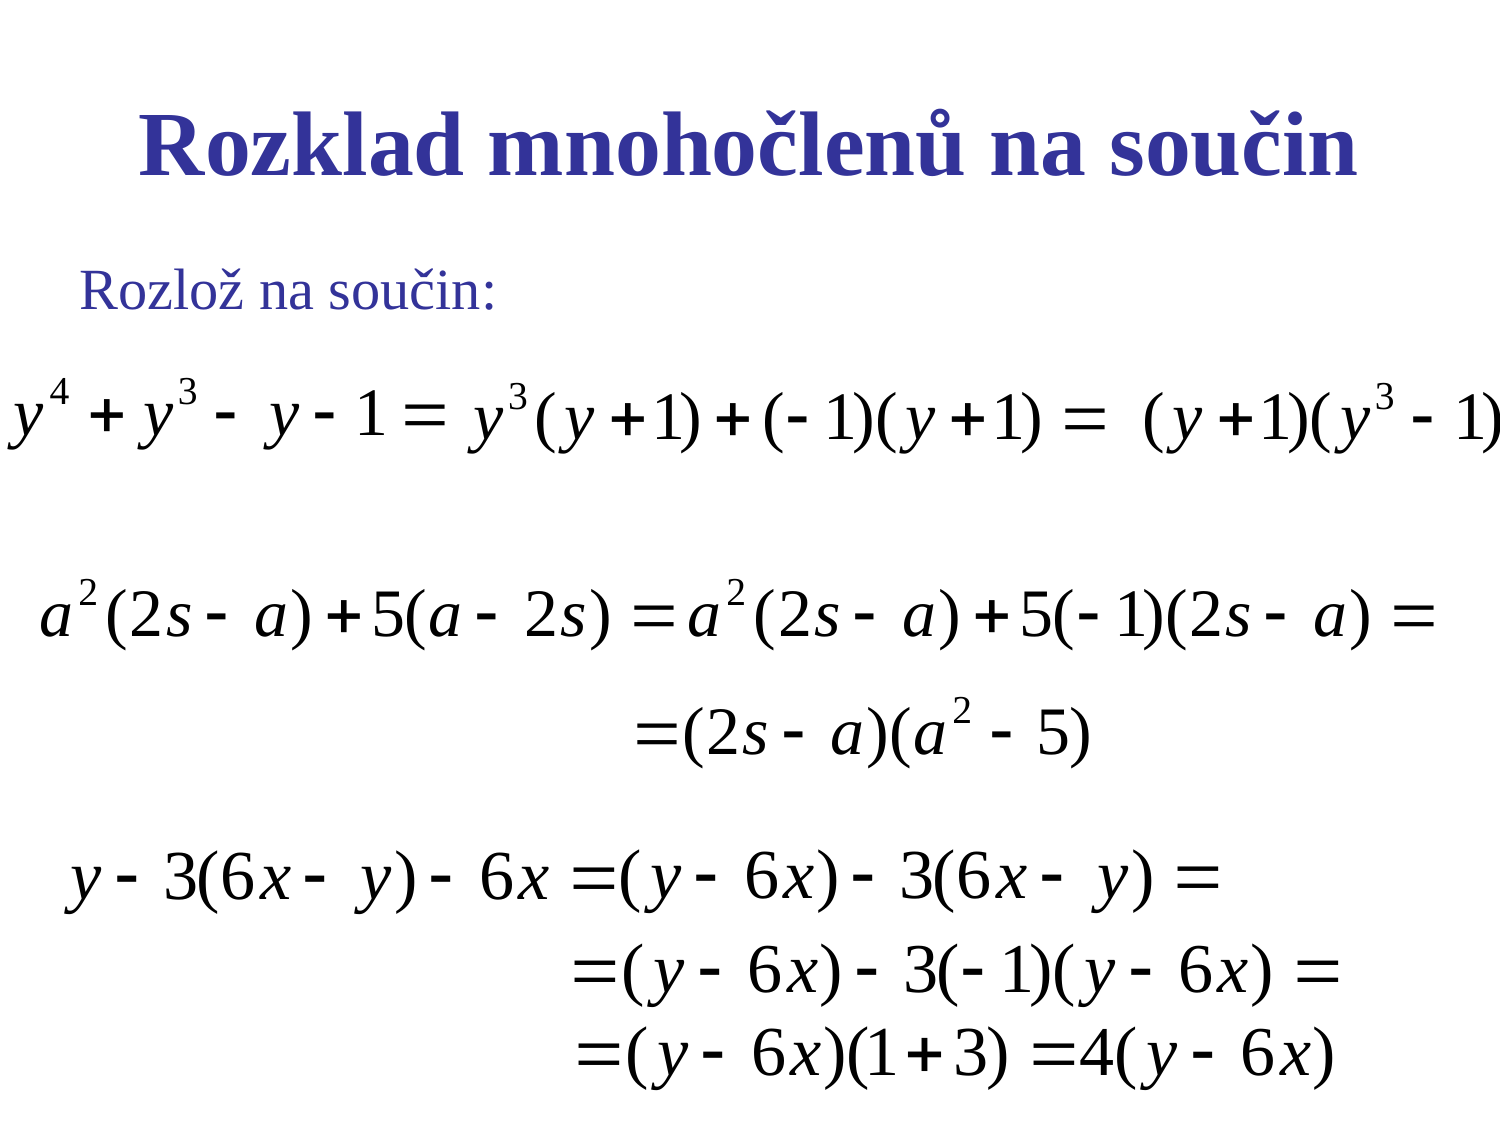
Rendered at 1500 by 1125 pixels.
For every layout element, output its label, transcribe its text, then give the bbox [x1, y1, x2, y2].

chart [1133, 366, 1500, 468]
chart [29, 562, 674, 665]
chart [0, 361, 450, 464]
chart [620, 680, 1107, 783]
chart [677, 562, 1436, 665]
text_box Rozlož na součin: [64, 243, 1436, 329]
text_box [53, 835, 608, 929]
title Rozklad mnohočlenů na součin [75, 45, 1426, 233]
chart [557, 834, 1350, 1105]
chart [457, 366, 1108, 468]
